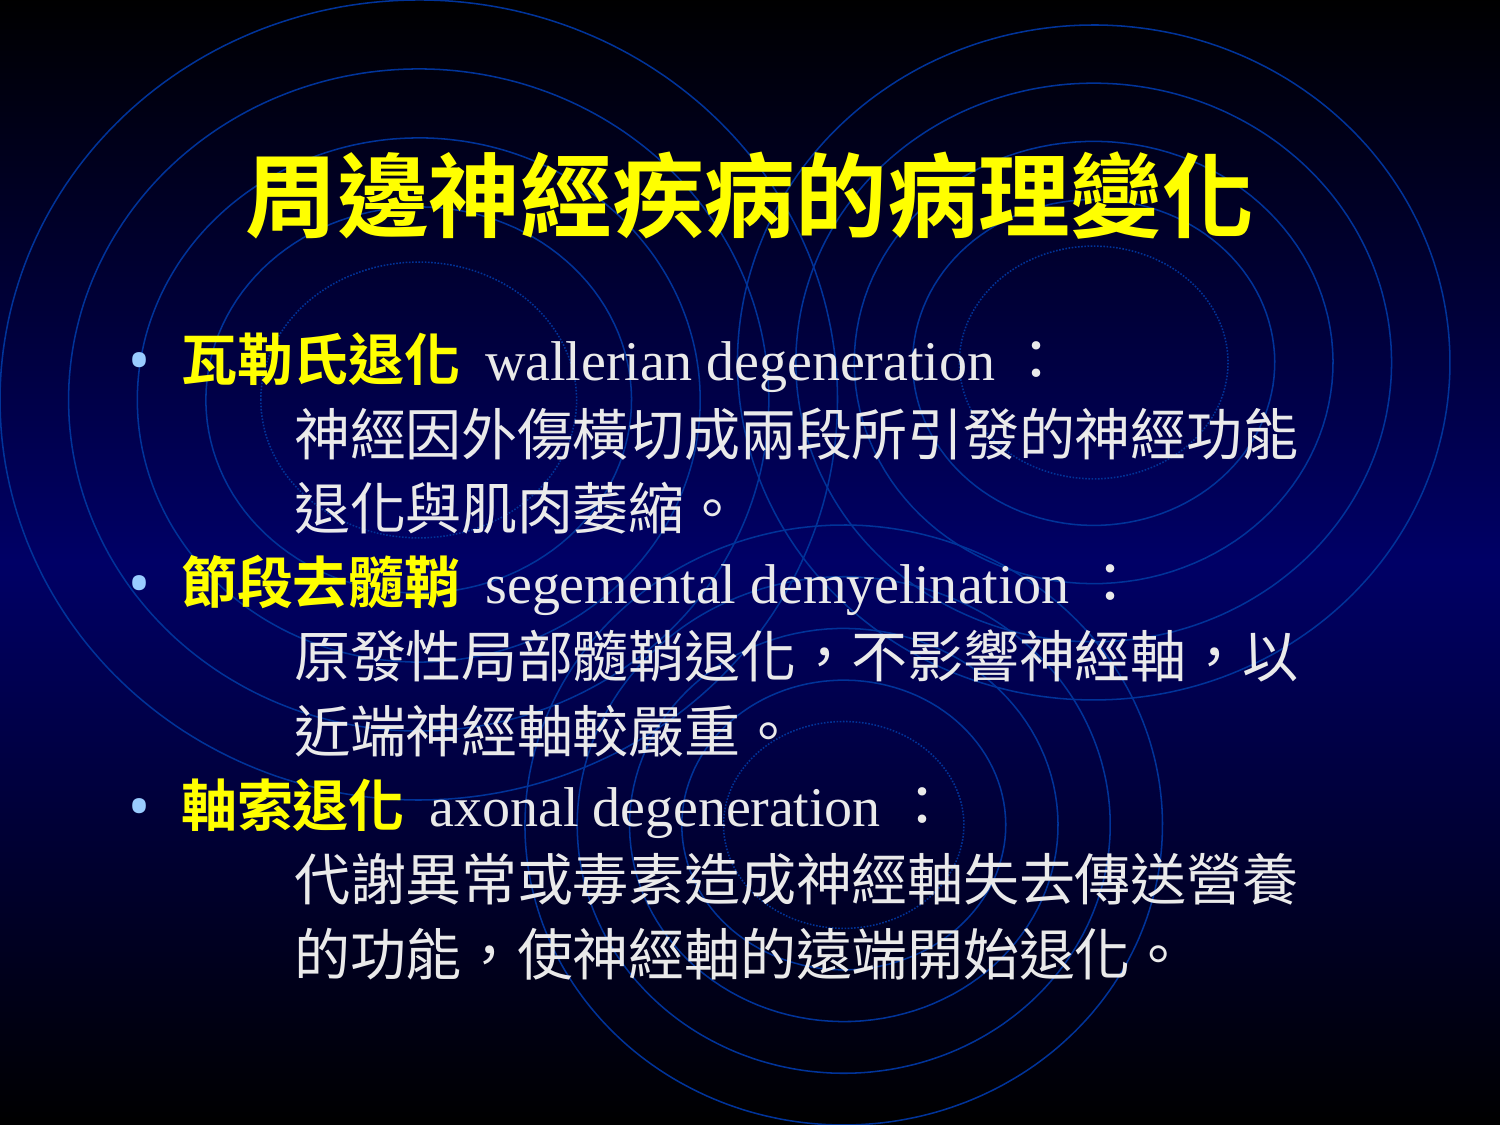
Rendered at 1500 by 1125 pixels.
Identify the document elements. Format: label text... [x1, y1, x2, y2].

list 瓦勒氏退化 wallerian degeneration： 神經因外傷橫切成兩段所引發的神經功能 退化與肌肉萎縮。 節段去髓鞘 segemental demyelination： 原發性局部髓鞘退化，不影響神經軸，以 近端神經軸較嚴重。 軸索退化 axonal degeneration： 代謝異常或毒素造成神經軸失去傳送營養 的功能，使神經軸的遠端開始退化。 [112, 324, 1388, 1000]
title 周邊神經疾病的病理變化 [112, 99, 1388, 288]
